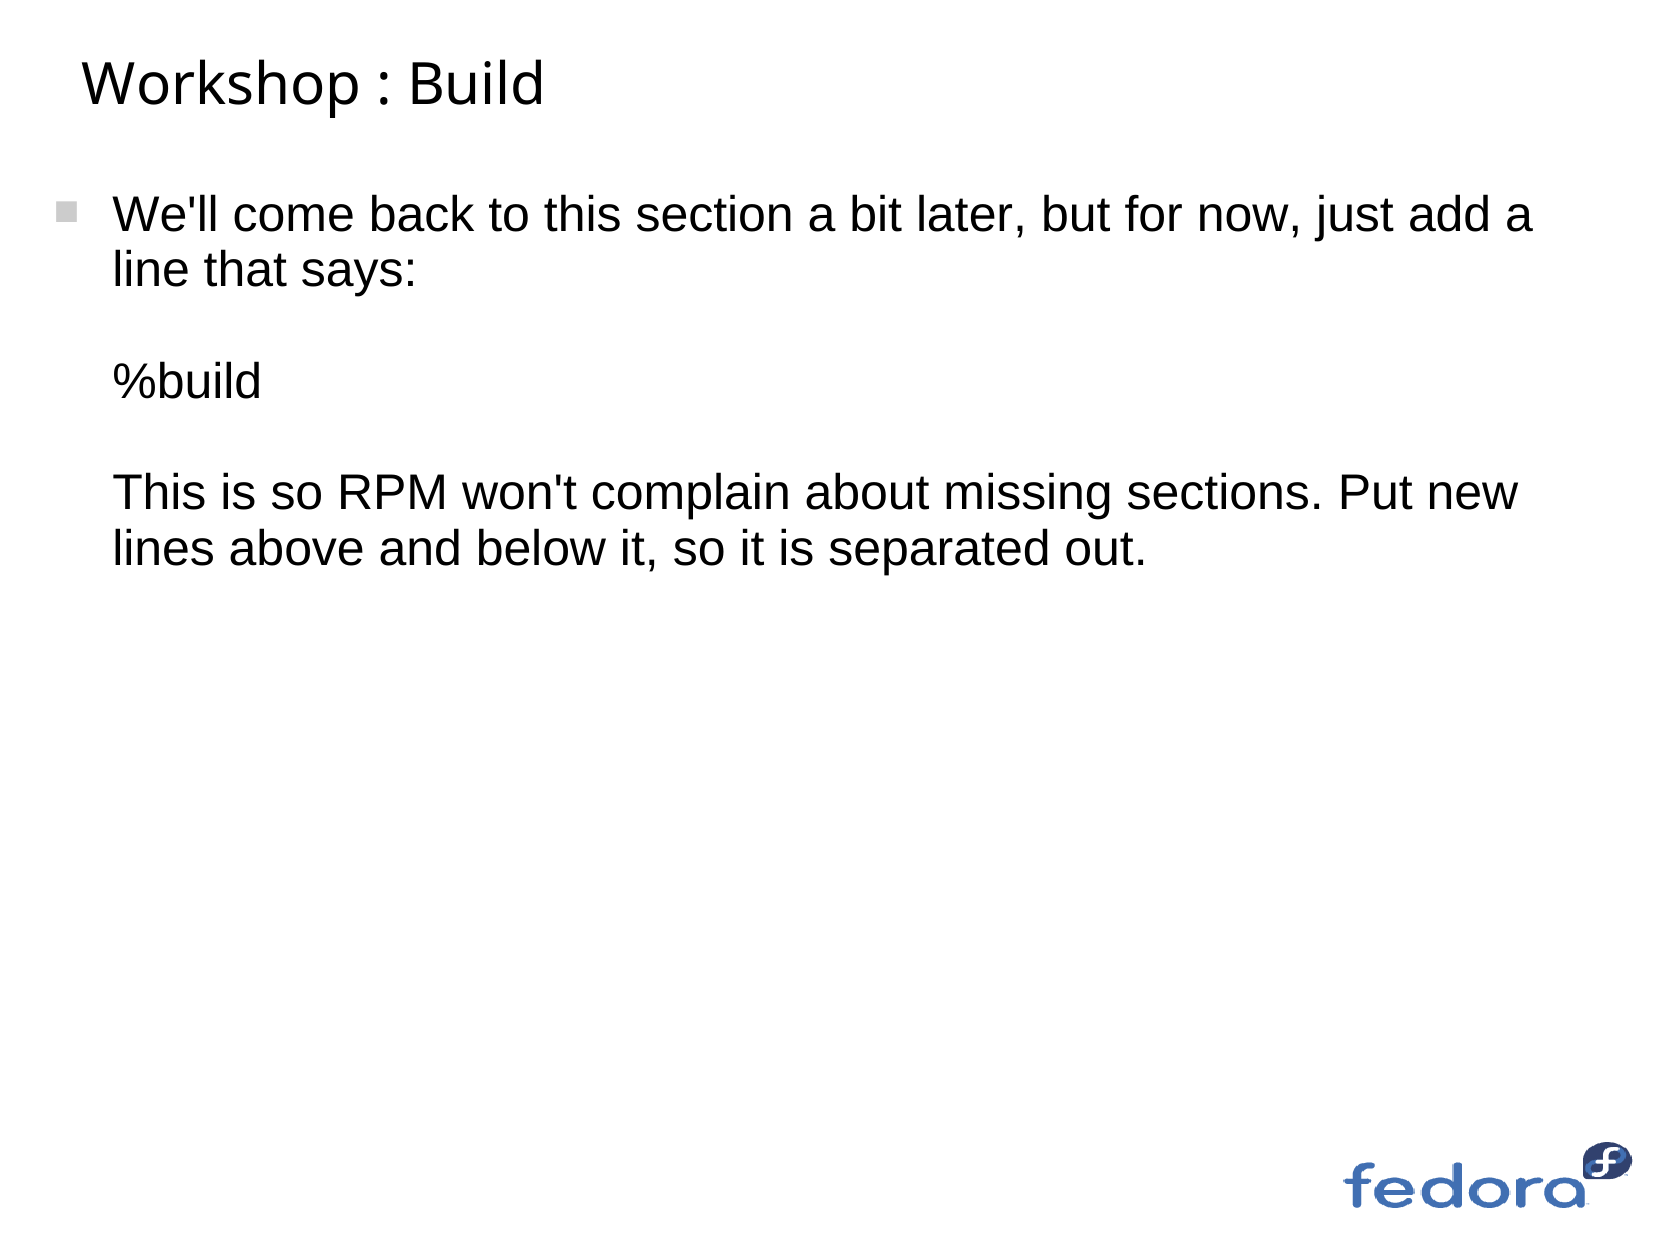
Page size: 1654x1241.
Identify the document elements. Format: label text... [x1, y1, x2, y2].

list We'll come back to this section a bit later, but for now, just add a line that says: %build This is so RPM won't complain about missing sections. Put new lines above and below it, so it is separated out. [0, 114, 1625, 1023]
title Workshop : Build [81, 23, 1513, 114]
picture [1332, 1124, 1651, 1227]
